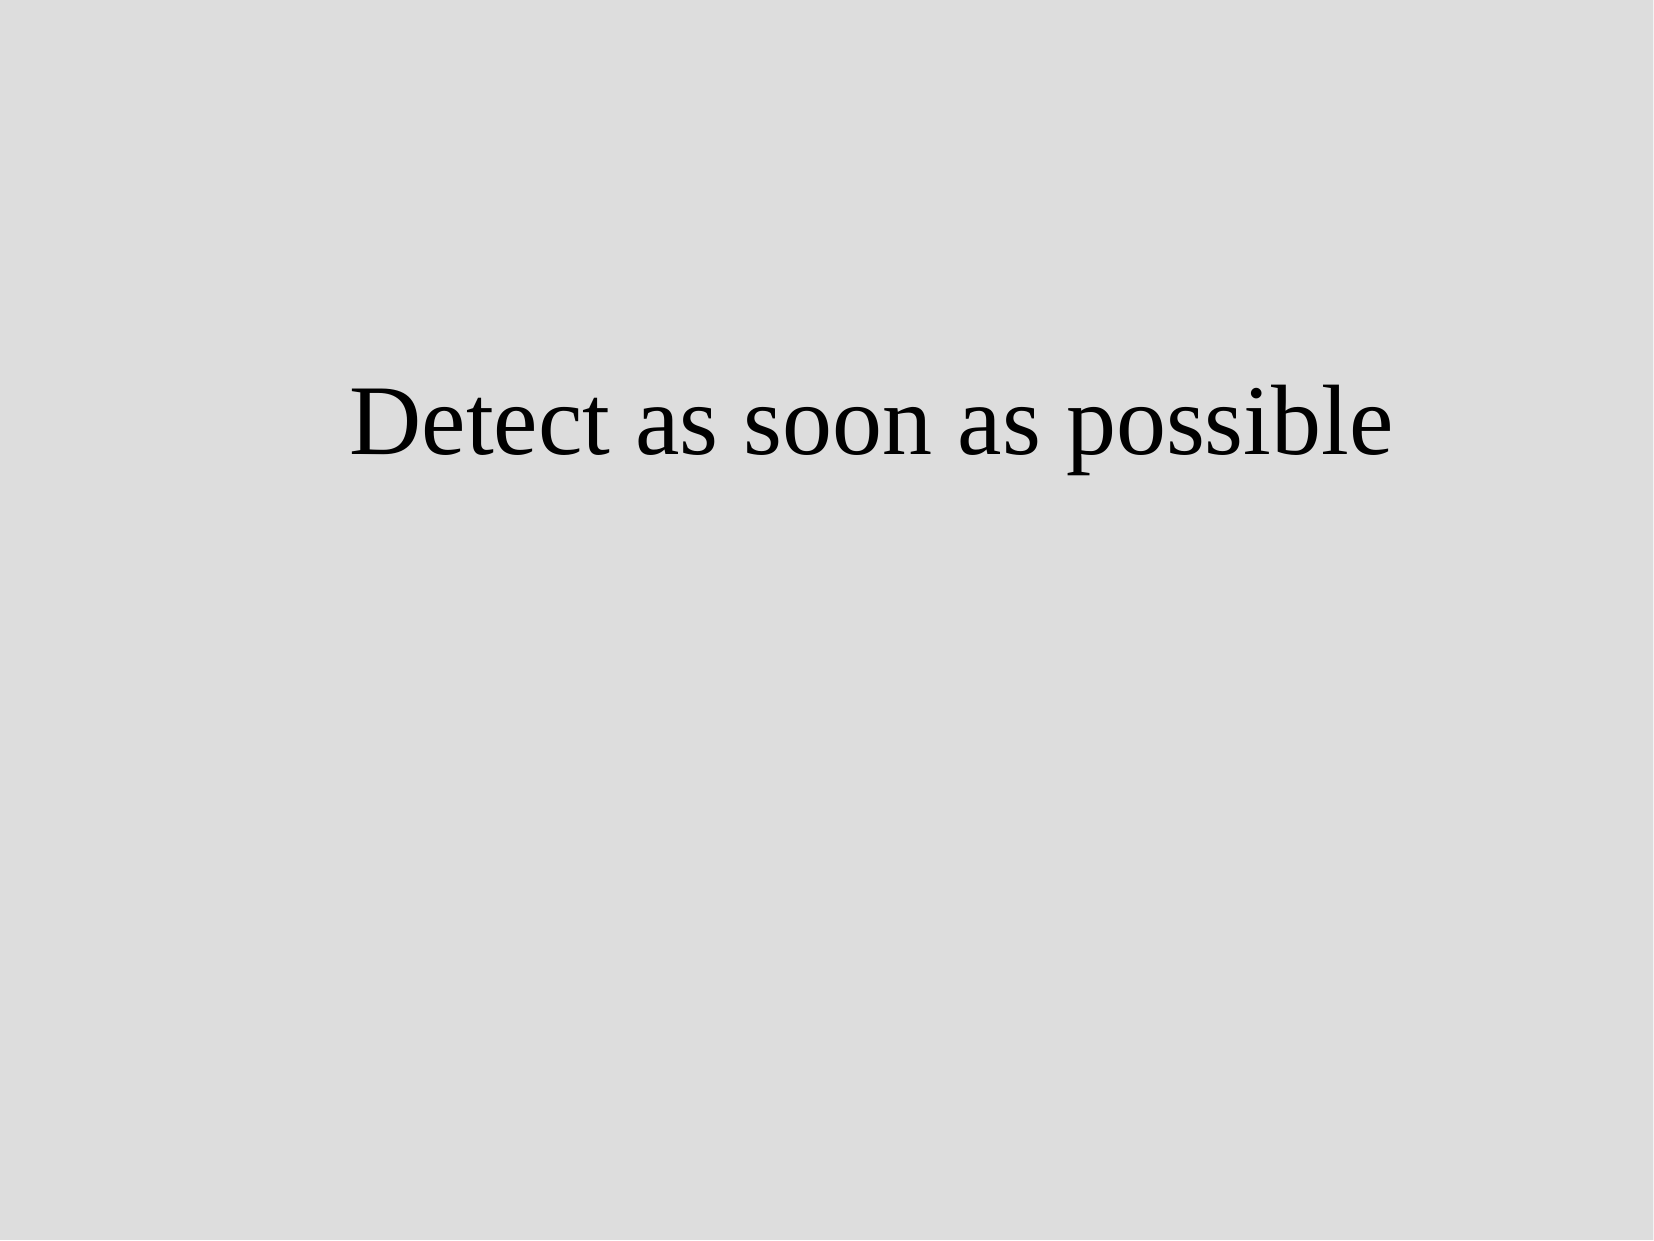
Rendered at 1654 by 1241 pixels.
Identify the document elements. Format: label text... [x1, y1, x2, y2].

subtitle [82, 49, 1571, 1010]
text_box Detect as soon as possible [271, 357, 1473, 484]
